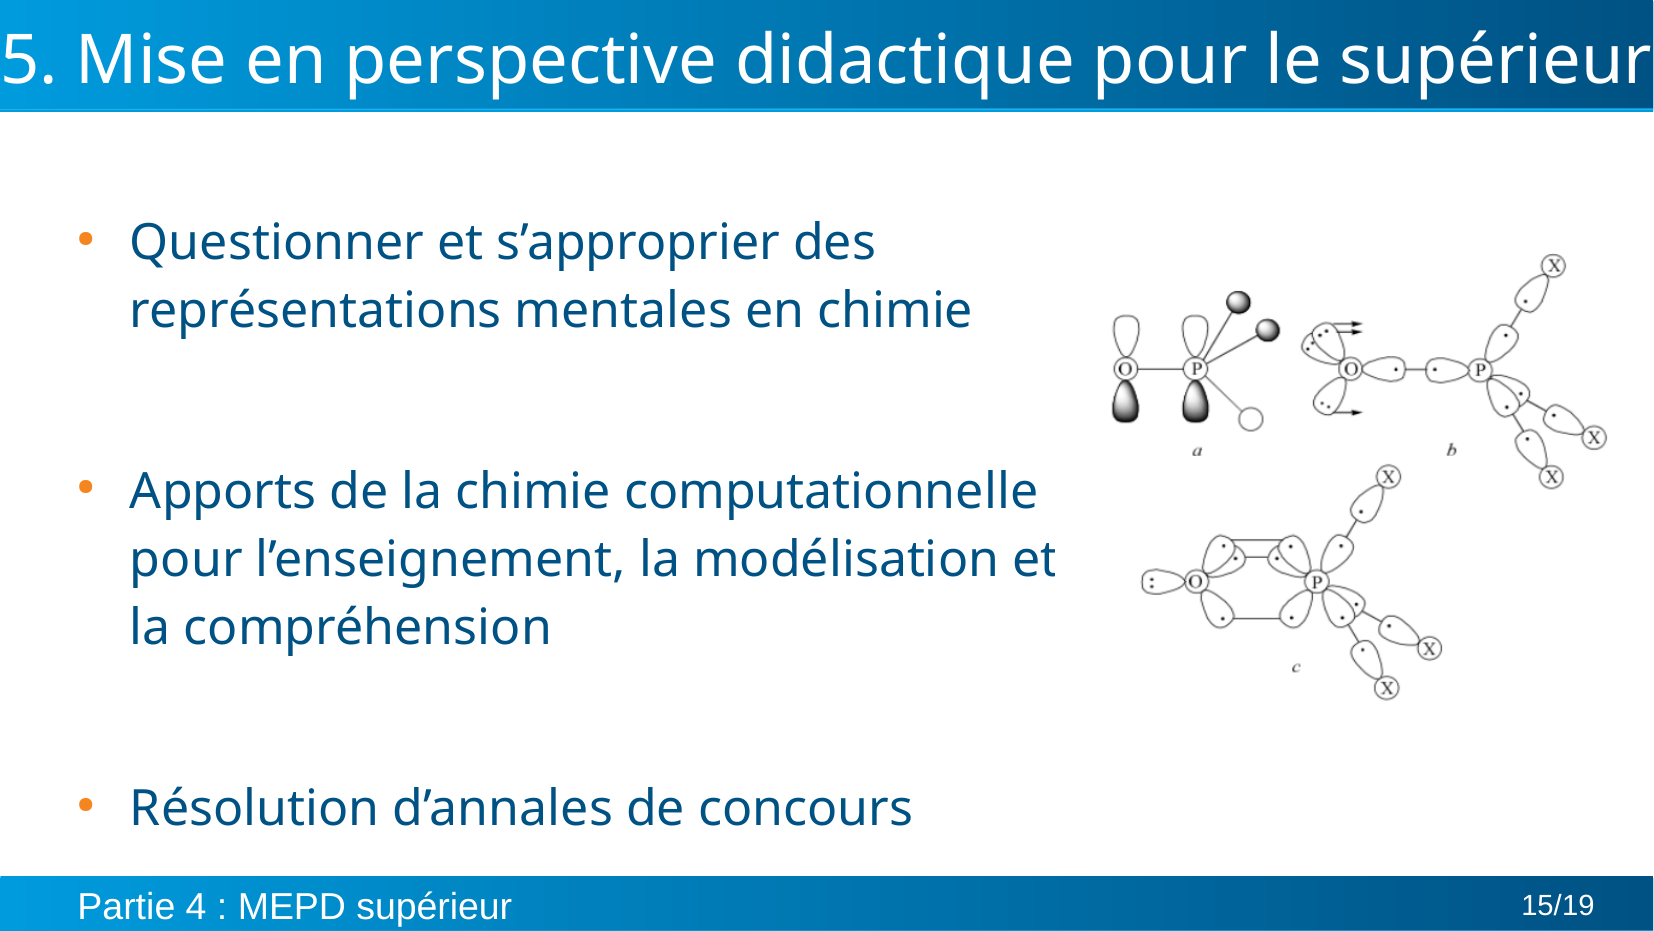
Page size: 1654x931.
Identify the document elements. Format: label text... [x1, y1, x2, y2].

title 5. Mise en perspective didactique pour le supérieur [0, 0, 1654, 134]
text_box Partie 4 : MEPD supérieur [62, 878, 528, 931]
picture [1055, 250, 1654, 704]
list Questionner et s’approprier des représentations mentales en chimie Apports de la chimie computationnelle pour l’enseignement, la modélisation et la compréhension Résolution d’annales de concours [59, 205, 1079, 797]
